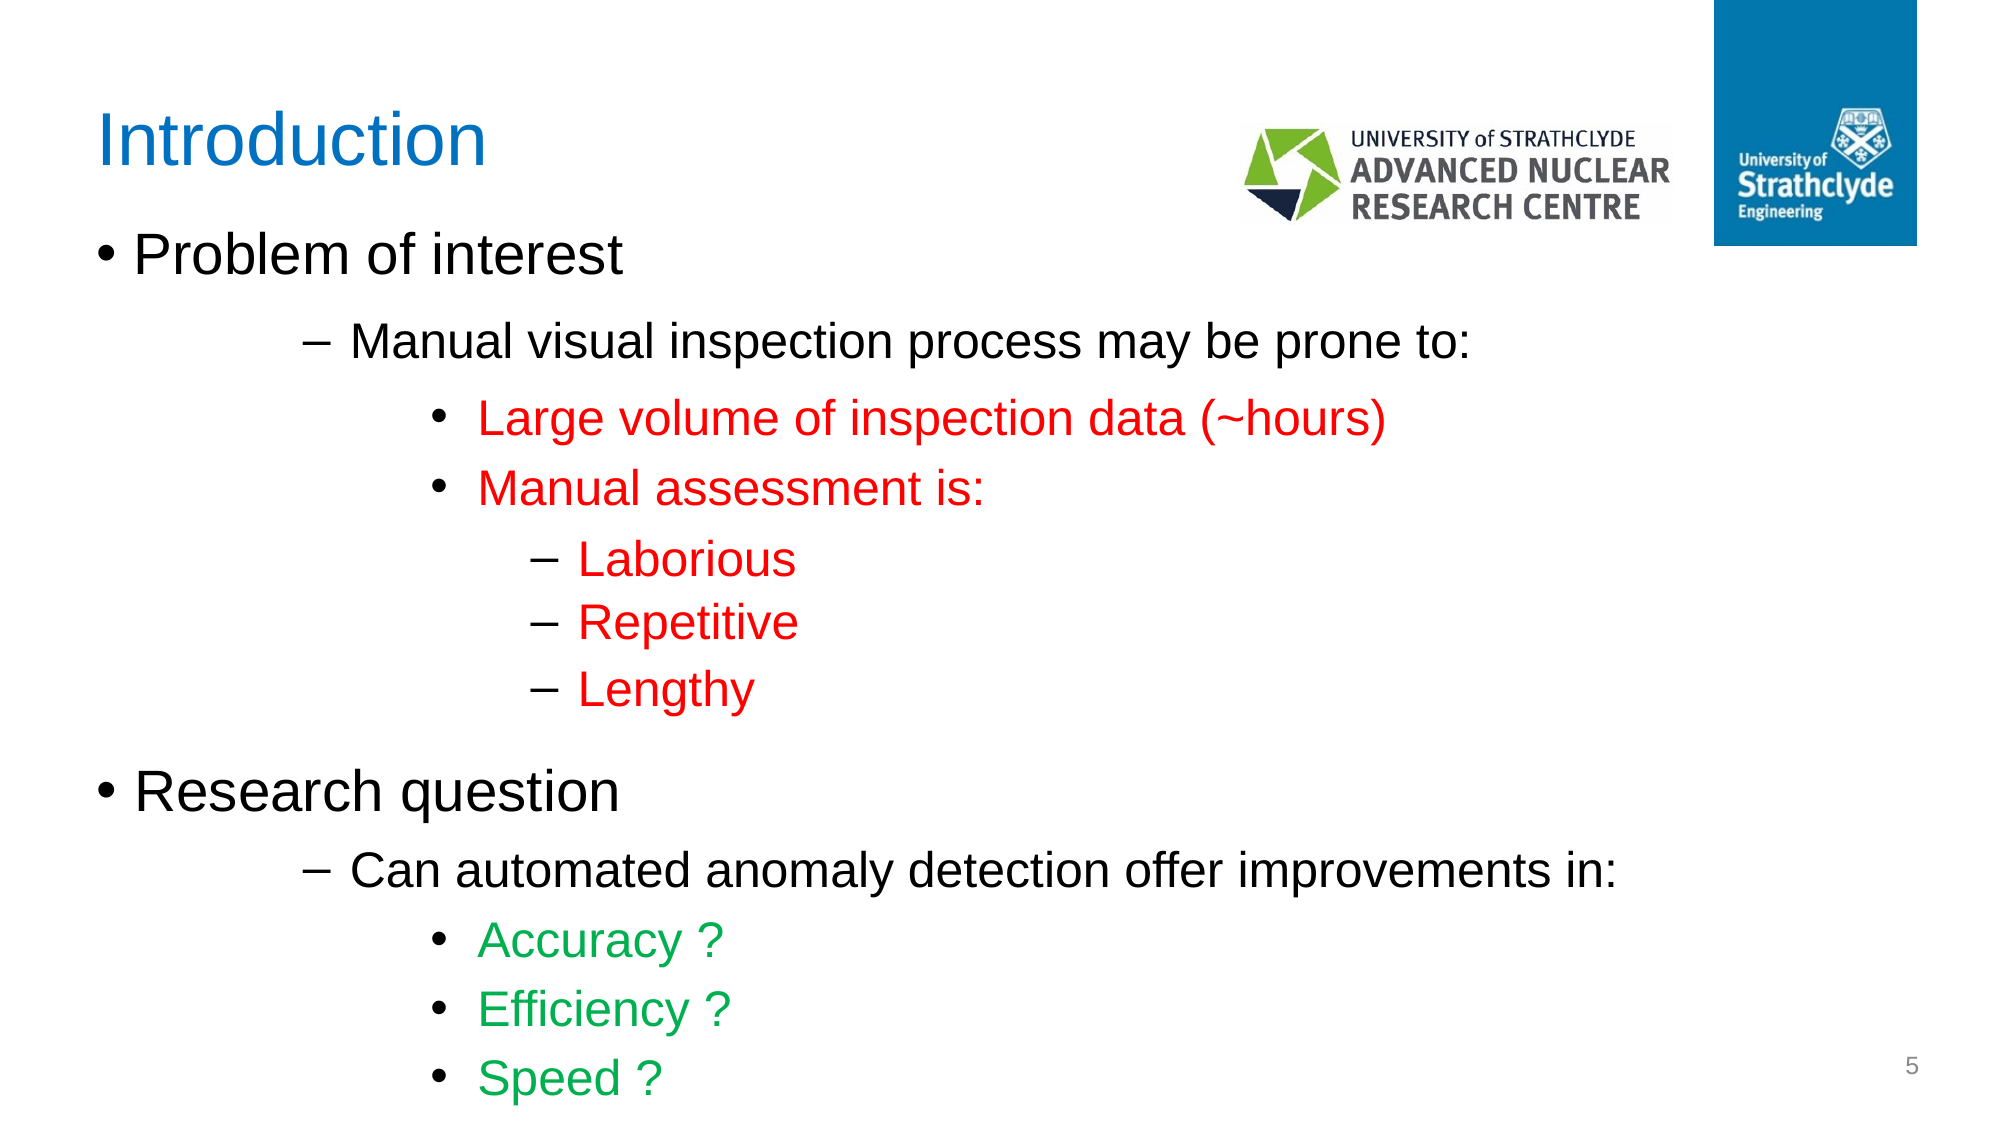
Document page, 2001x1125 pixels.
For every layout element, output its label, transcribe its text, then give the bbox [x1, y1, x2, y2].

text_box Efficiency ? [265, 969, 803, 1037]
picture [1738, 204, 1823, 221]
text_box Lengthy [365, 648, 969, 710]
text_box Repetitive [365, 582, 969, 646]
text_box Large volume of inspection data (~hours) [265, 377, 1607, 447]
title Introduction [1917, 69, 1922, 213]
picture [1828, 105, 1892, 170]
text_box Manual assessment is: [265, 447, 1607, 531]
text_box Laborious [365, 518, 898, 580]
text_box Speed ? [265, 1037, 803, 1112]
text_box Accuracy ? [265, 900, 768, 969]
text_box Can automated anomaly detection offer improvements in: [137, 829, 1666, 923]
text_box Research question [81, 750, 1498, 843]
text_box 5 [1890, 1035, 1927, 1095]
text_box Manual visual inspection process may be prone to: [137, 301, 1554, 395]
list Problem of interest [81, 216, 1497, 309]
picture [1738, 152, 1894, 204]
title Introduction [81, 69, 1714, 213]
picture [1240, 123, 1673, 225]
